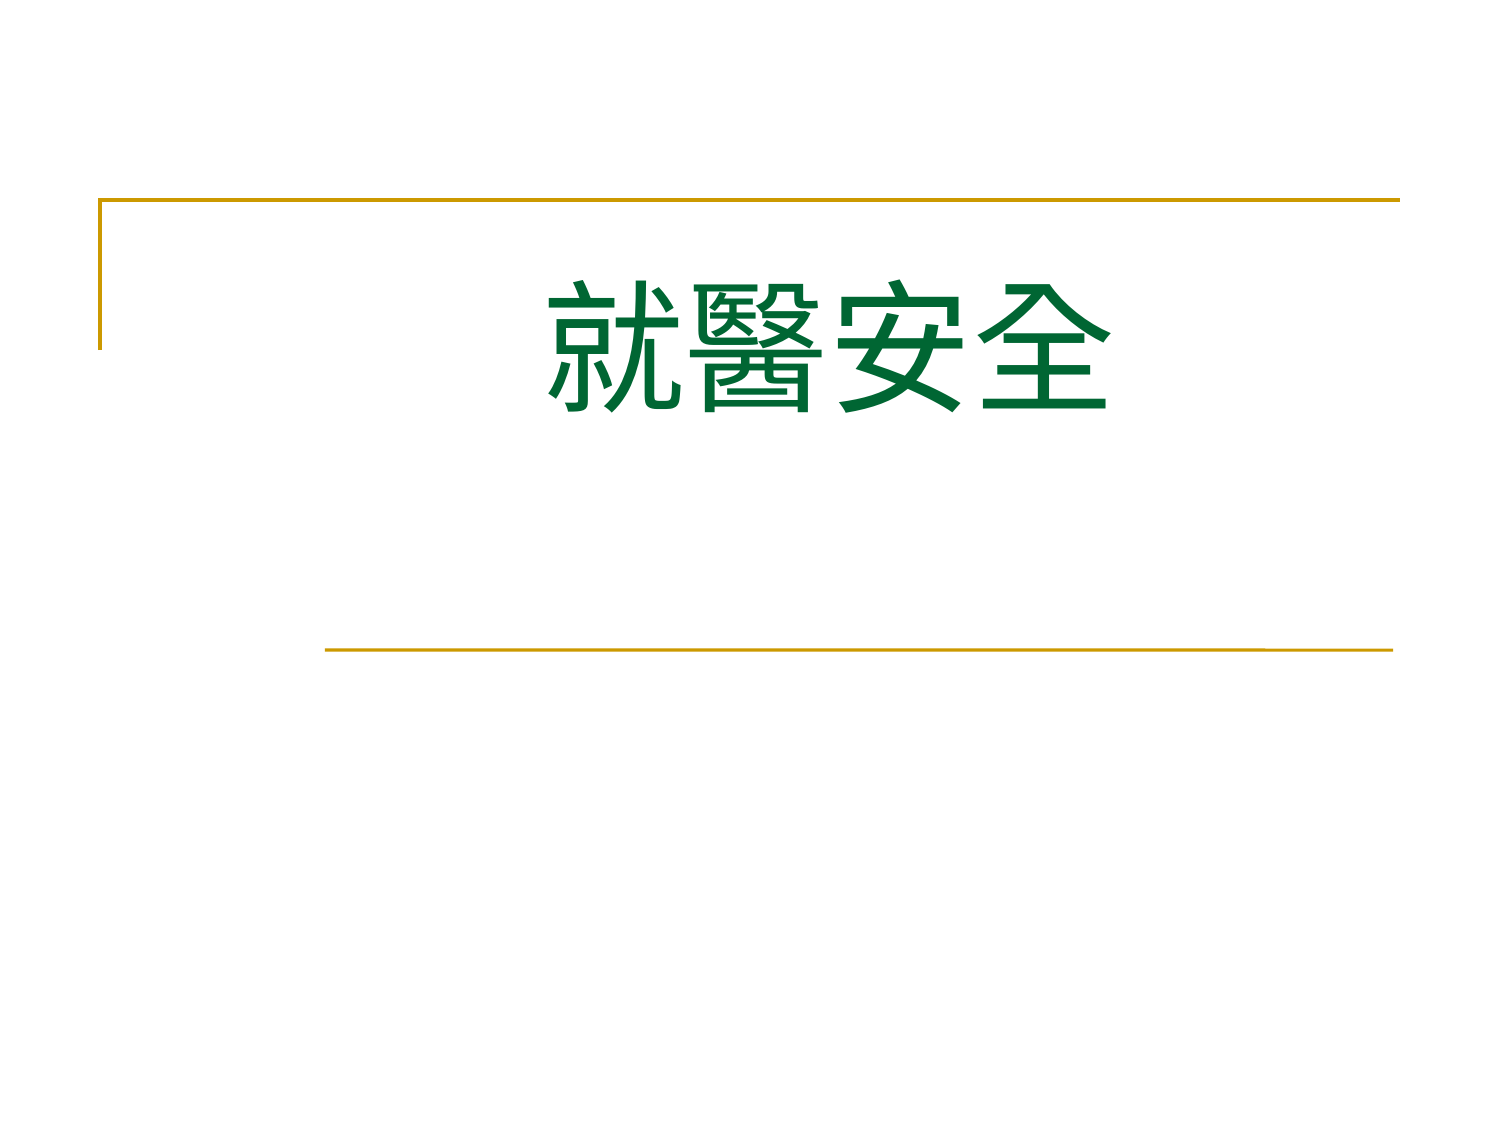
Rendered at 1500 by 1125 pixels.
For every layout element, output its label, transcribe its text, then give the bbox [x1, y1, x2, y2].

title 就醫安全 [150, 249, 1401, 538]
